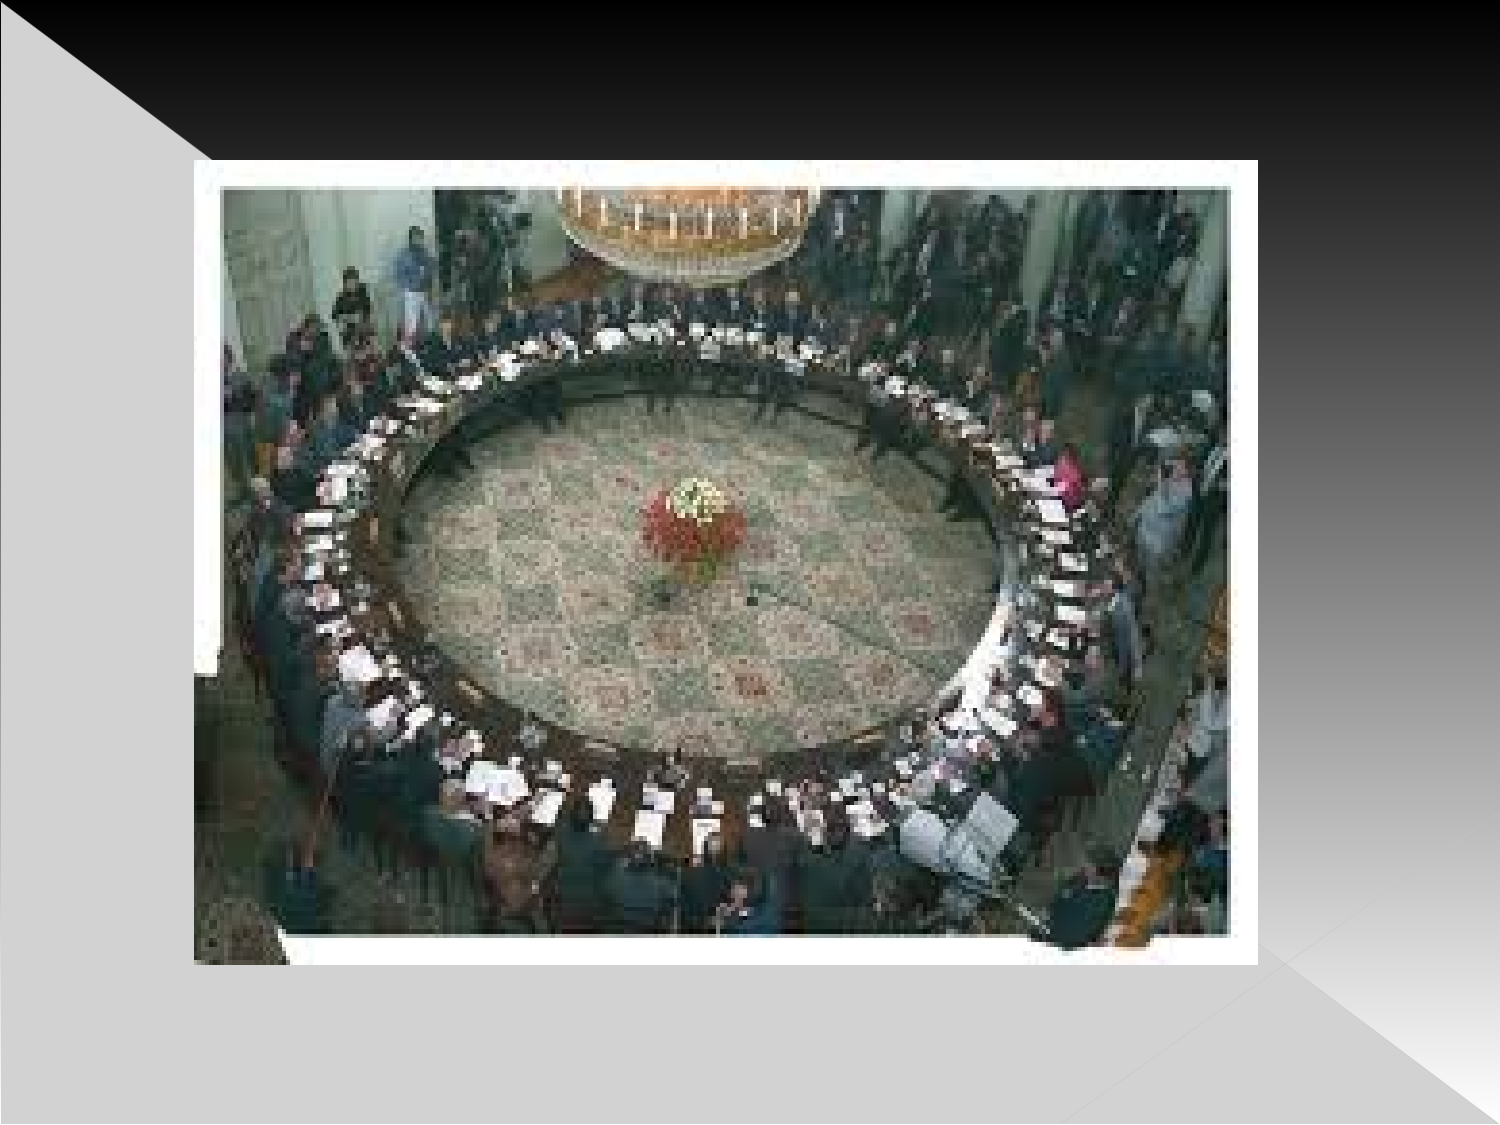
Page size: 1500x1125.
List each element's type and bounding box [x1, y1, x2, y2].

picture [194, 160, 1258, 965]
